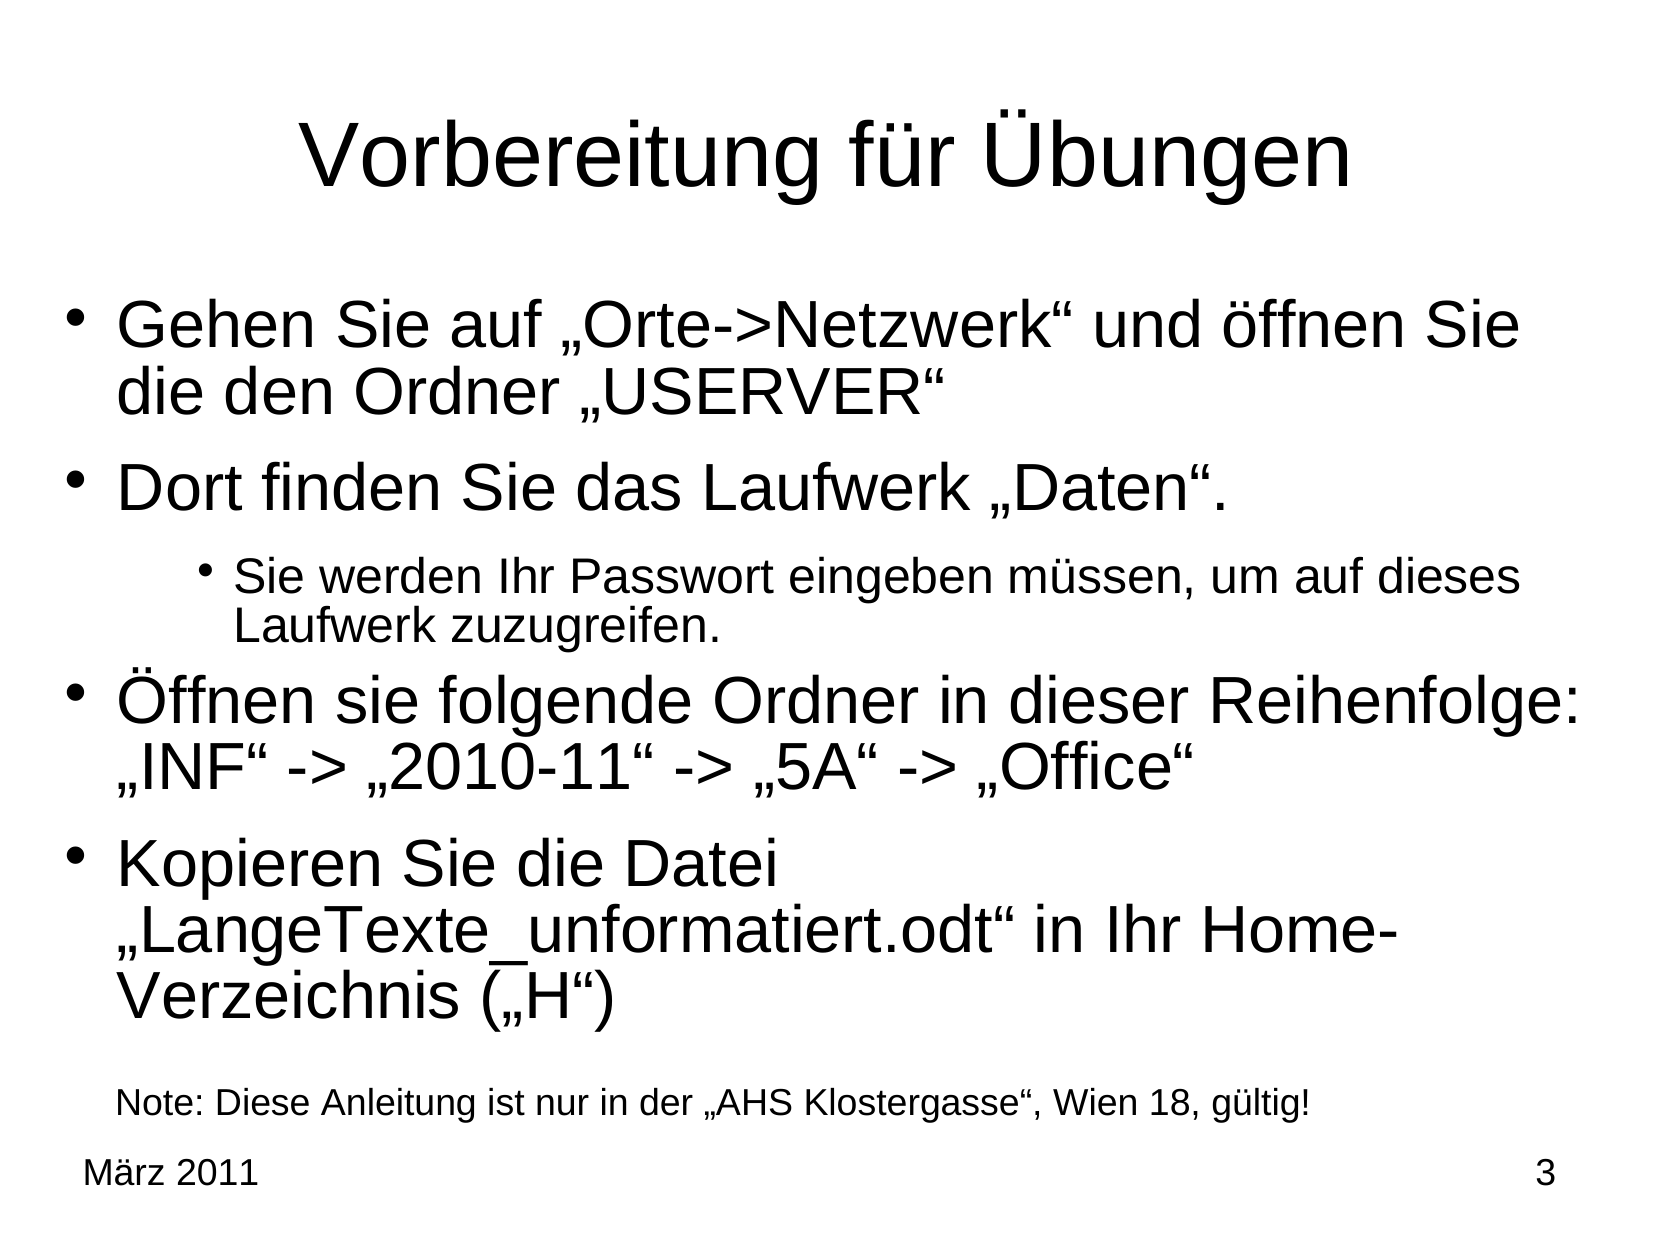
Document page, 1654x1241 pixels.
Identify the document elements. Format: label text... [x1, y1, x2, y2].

list Gehen Sie auf „Orte->Netzwerk“ und öffnen Sie die den Ordner „USERVER“ Dort finden Sie das Laufwerk „Daten“. Sie werden Ihr Passwort eingeben müssen, um auf dieses Laufwerk zuzugreifen. Öffnen sie folgende Ordner in dieser Reihenfolge: „INF“ -> „2010-11“ -> „5A“ -> „Office“ Kopieren Sie die Datei „LangeTexte_unformatiert.odt“ in Ihr Home-Verzeichnis („H“) [47, 290, 1607, 1109]
text_box Note: Diese Anleitung ist nur in der „AHS Klostergasse“, Wien 18, gültig! [100, 1074, 1326, 1132]
title Vorbereitung für Übungen [82, 49, 1571, 257]
